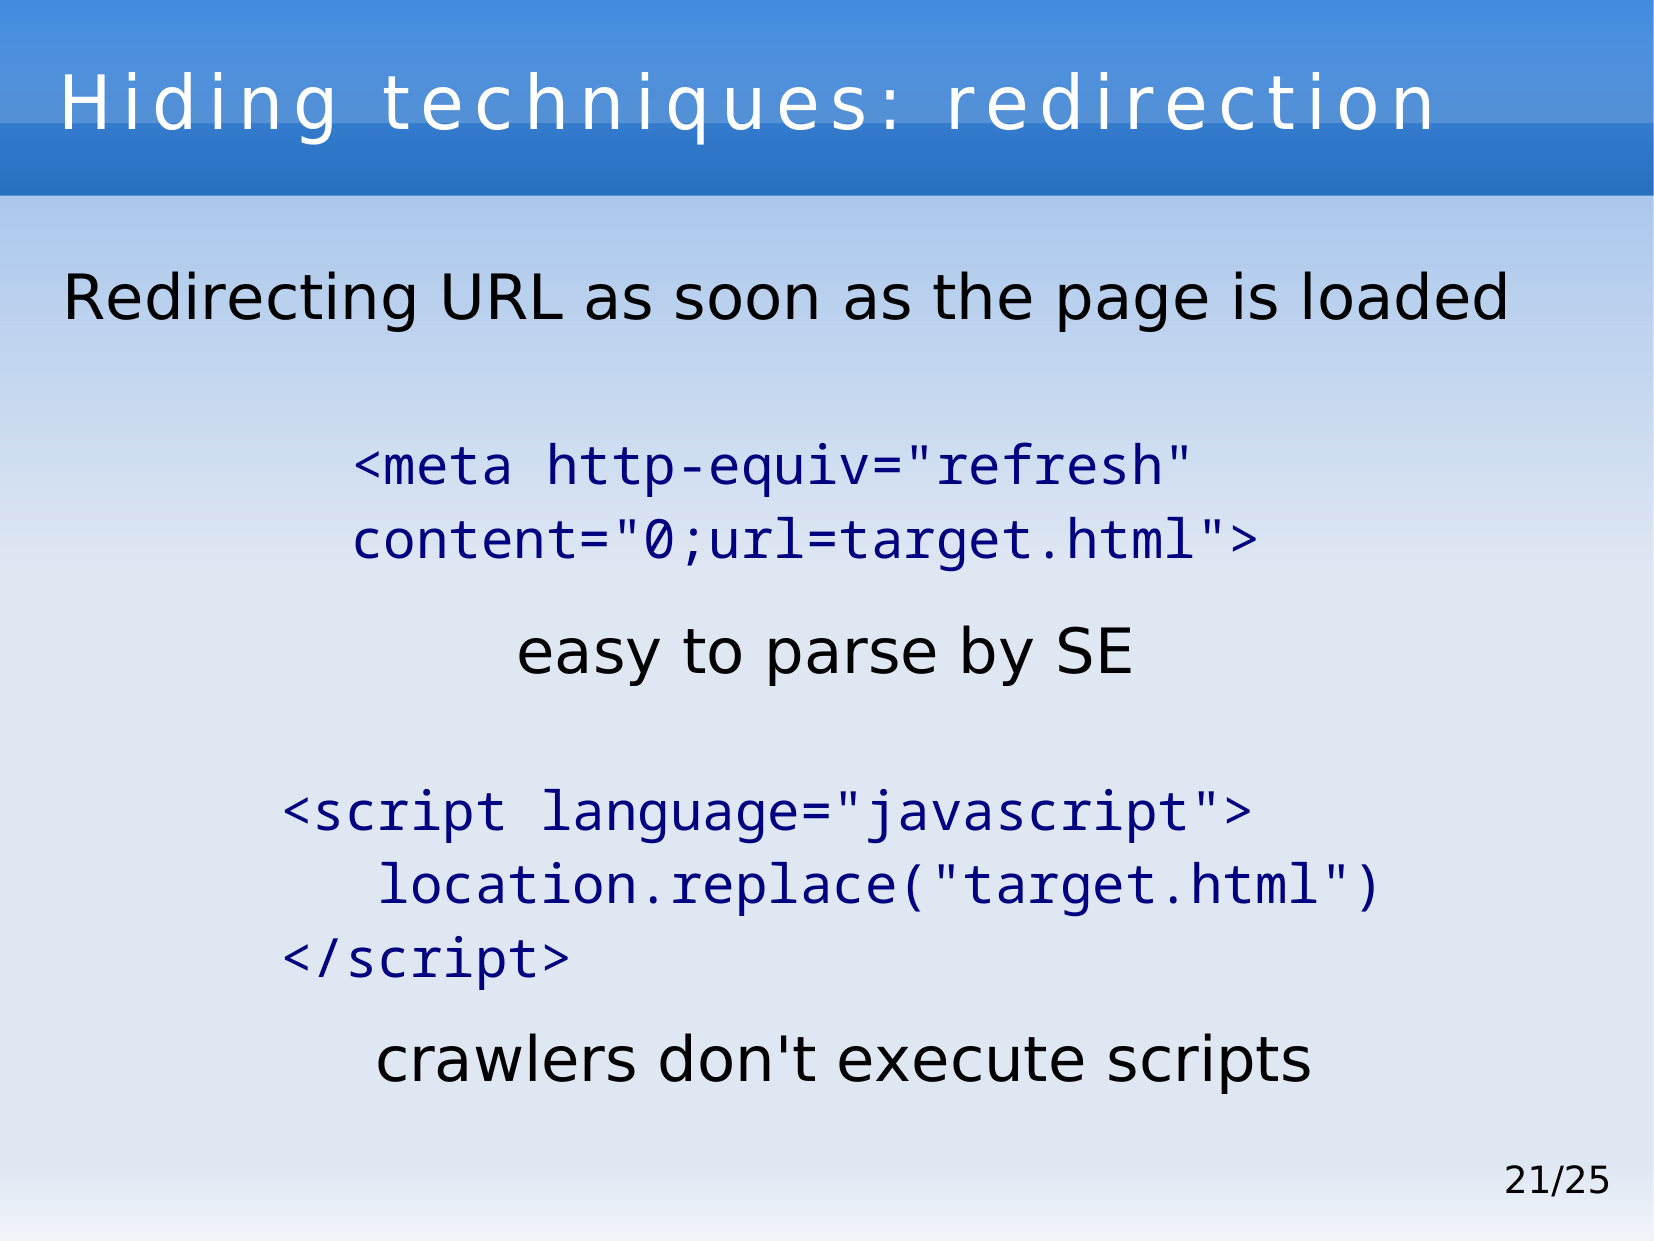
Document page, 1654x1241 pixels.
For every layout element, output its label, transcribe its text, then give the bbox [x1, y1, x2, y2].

text_box easy to parse by SE [501, 608, 1193, 701]
text_box <script language="javascript"> location.replace("target.html") </script> [265, 764, 1477, 969]
text_box 21/25 [1455, 1151, 1627, 1210]
title Hiding techniques: redirection [59, 29, 1625, 178]
text_box <meta http-equiv="refresh" content="0;url=target.html"> [336, 419, 1341, 561]
picture [0, 0, 1654, 1241]
text_box crawlers don't execute scripts [360, 1015, 1376, 1109]
text_box Redirecting URL as soon as the page is loaded [47, 253, 1613, 347]
